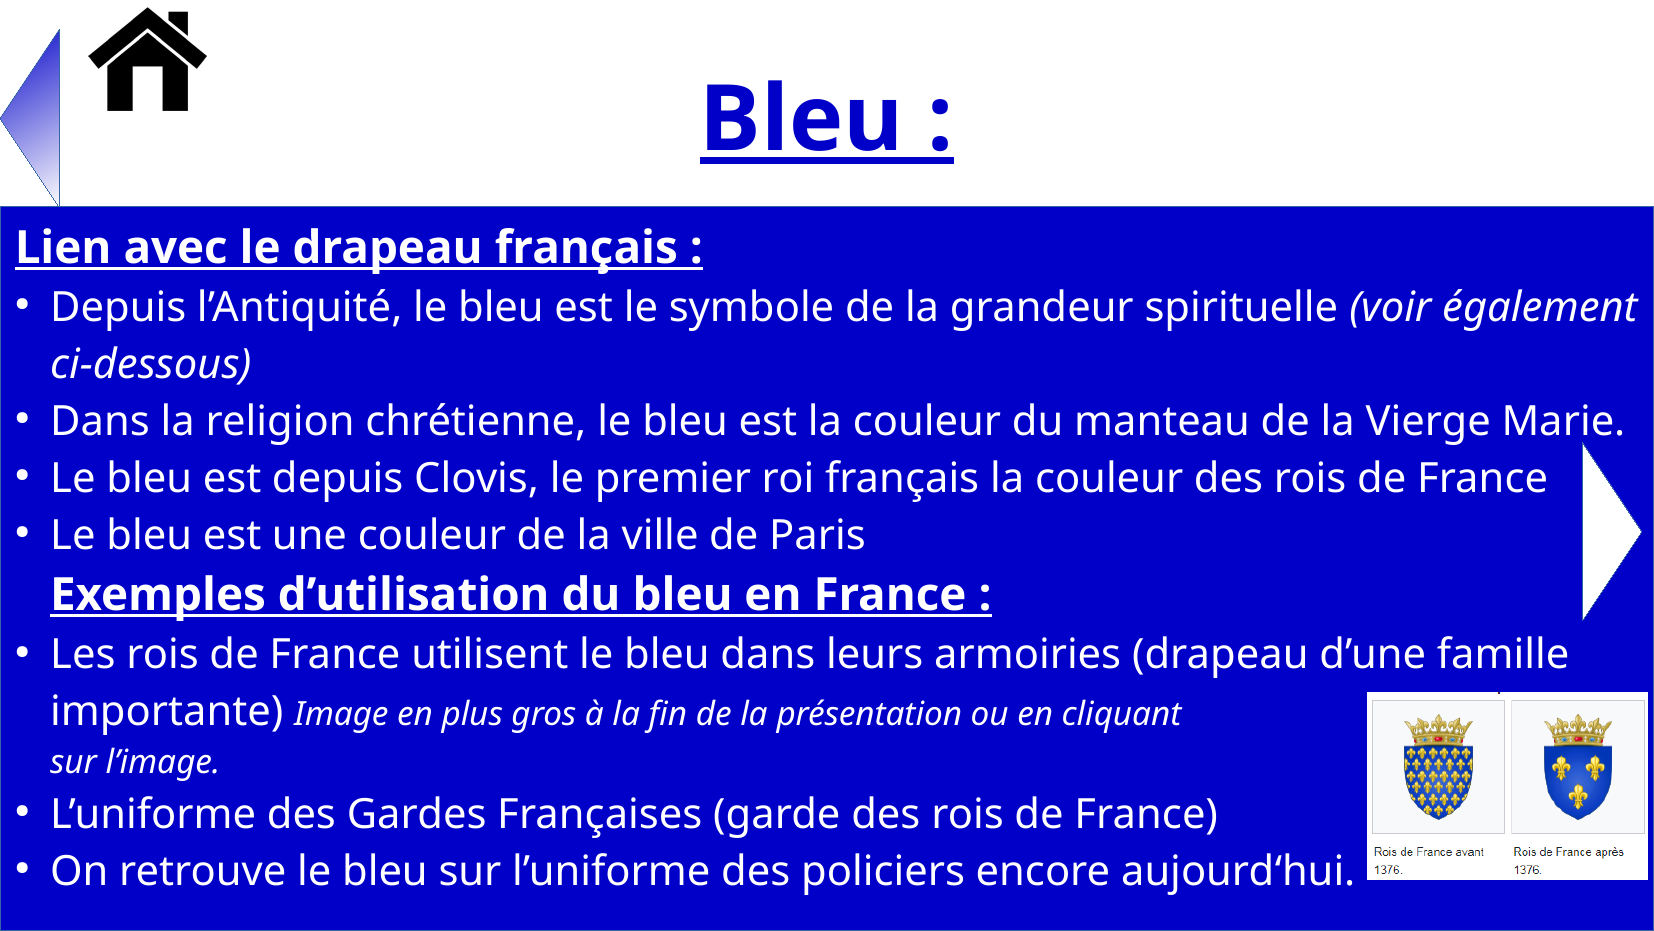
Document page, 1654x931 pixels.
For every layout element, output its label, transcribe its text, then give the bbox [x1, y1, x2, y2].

title Bleu : [82, 37, 1571, 193]
picture [1367, 692, 1648, 880]
text_box [1582, 442, 1642, 621]
picture [88, 0, 207, 119]
text_box Lien avec le drapeau français : Depuis l’Antiquité, le bleu est le symbole de la grandeur spirituelle (voir également ci-dessous) Dans la religion chrétienne, le bleu est la couleur du manteau de la Vierge Marie. Le bleu est depuis Clovis, le premier roi français la couleur des rois de France Le bleu est une couleur de la ville de Paris Exemples d’utilisation du bleu en France : Les rois de France utilisent le bleu dans leurs armoiries (drapeau d’une famille importante) Image en plus gros à la fin de la présentation ou en cliquant sur l’image. L’uniforme des Gardes Françaises (garde des rois de France) On retrouve le bleu sur l’uniforme des policiers encore aujourd‘hui. [0, 206, 1654, 931]
text_box [0, 29, 60, 207]
